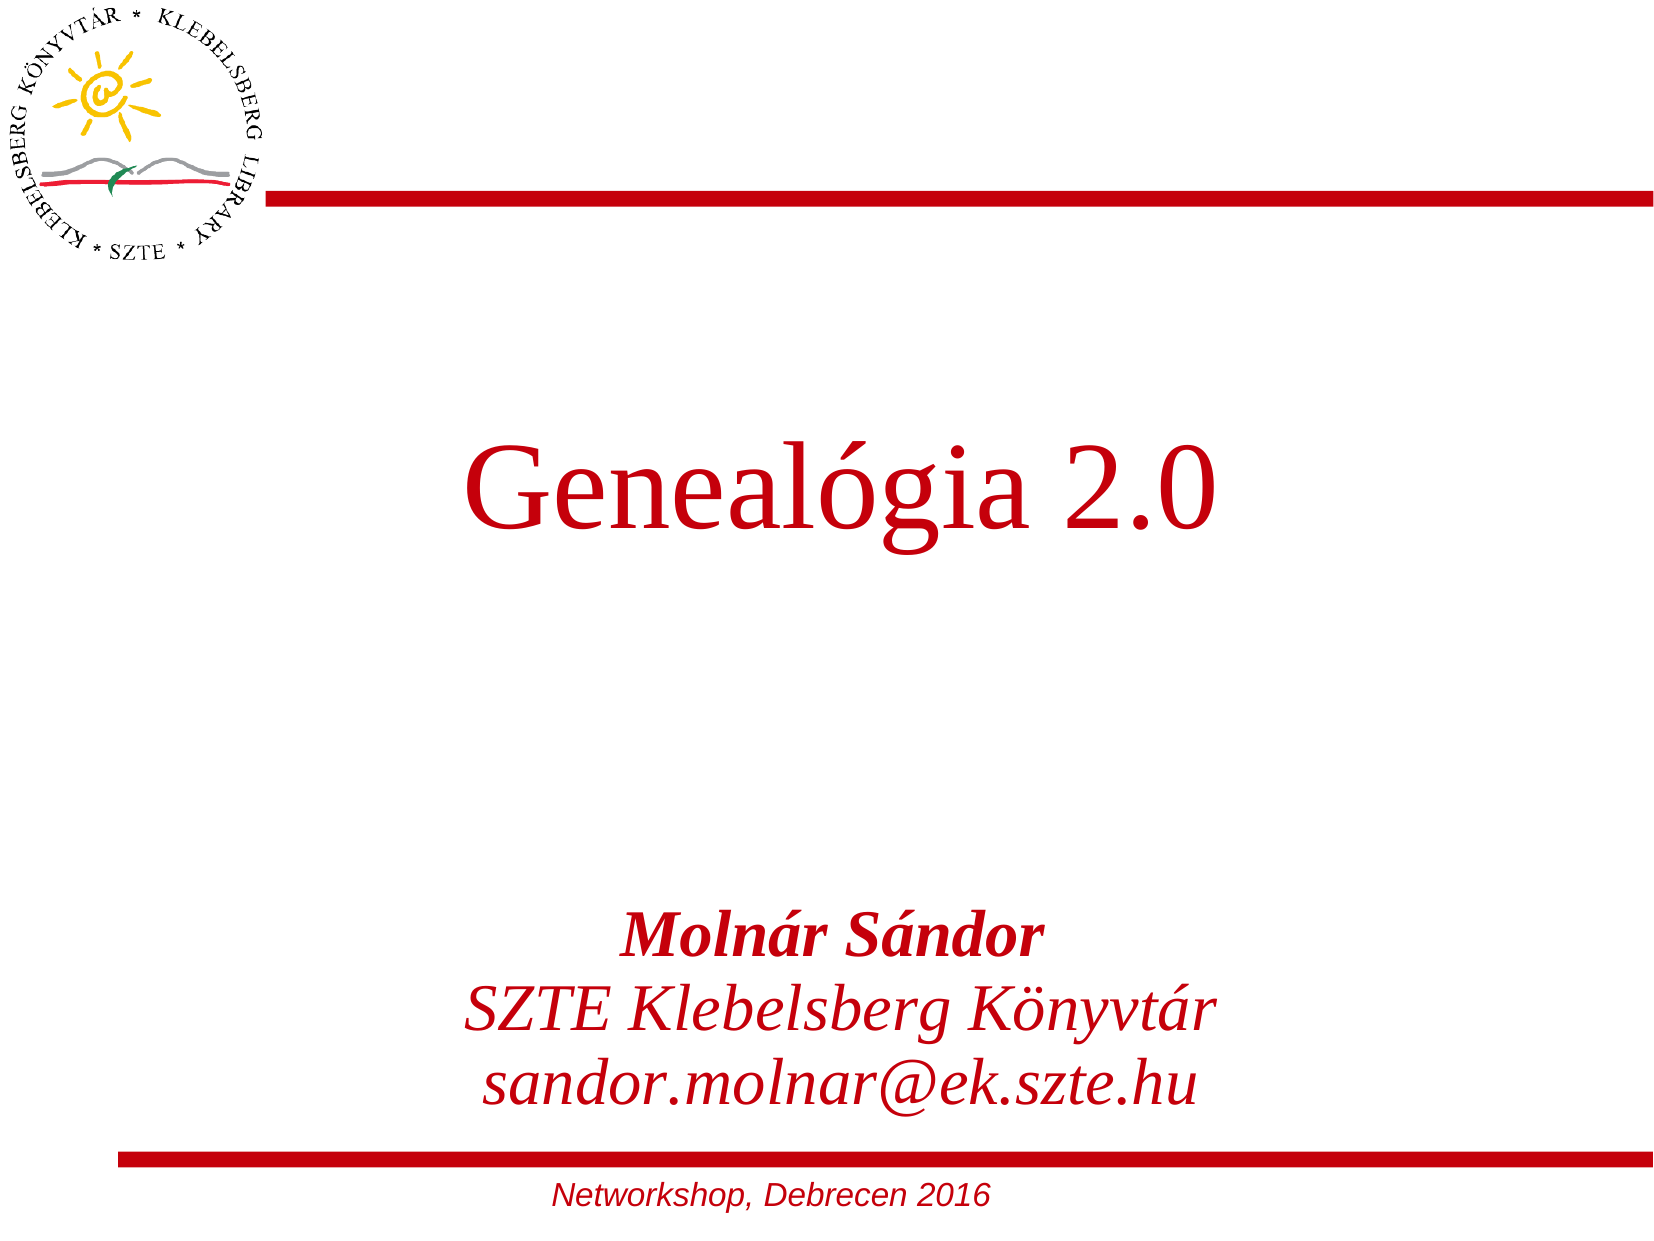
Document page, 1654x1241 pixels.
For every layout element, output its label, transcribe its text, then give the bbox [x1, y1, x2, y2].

picture [0, 0, 266, 267]
subtitle Genealógia 2.0 Molnár Sándor SZTE Klebelsberg Könyvtár sandor.molnar@ek.szte.hu [121, 322, 1561, 1141]
